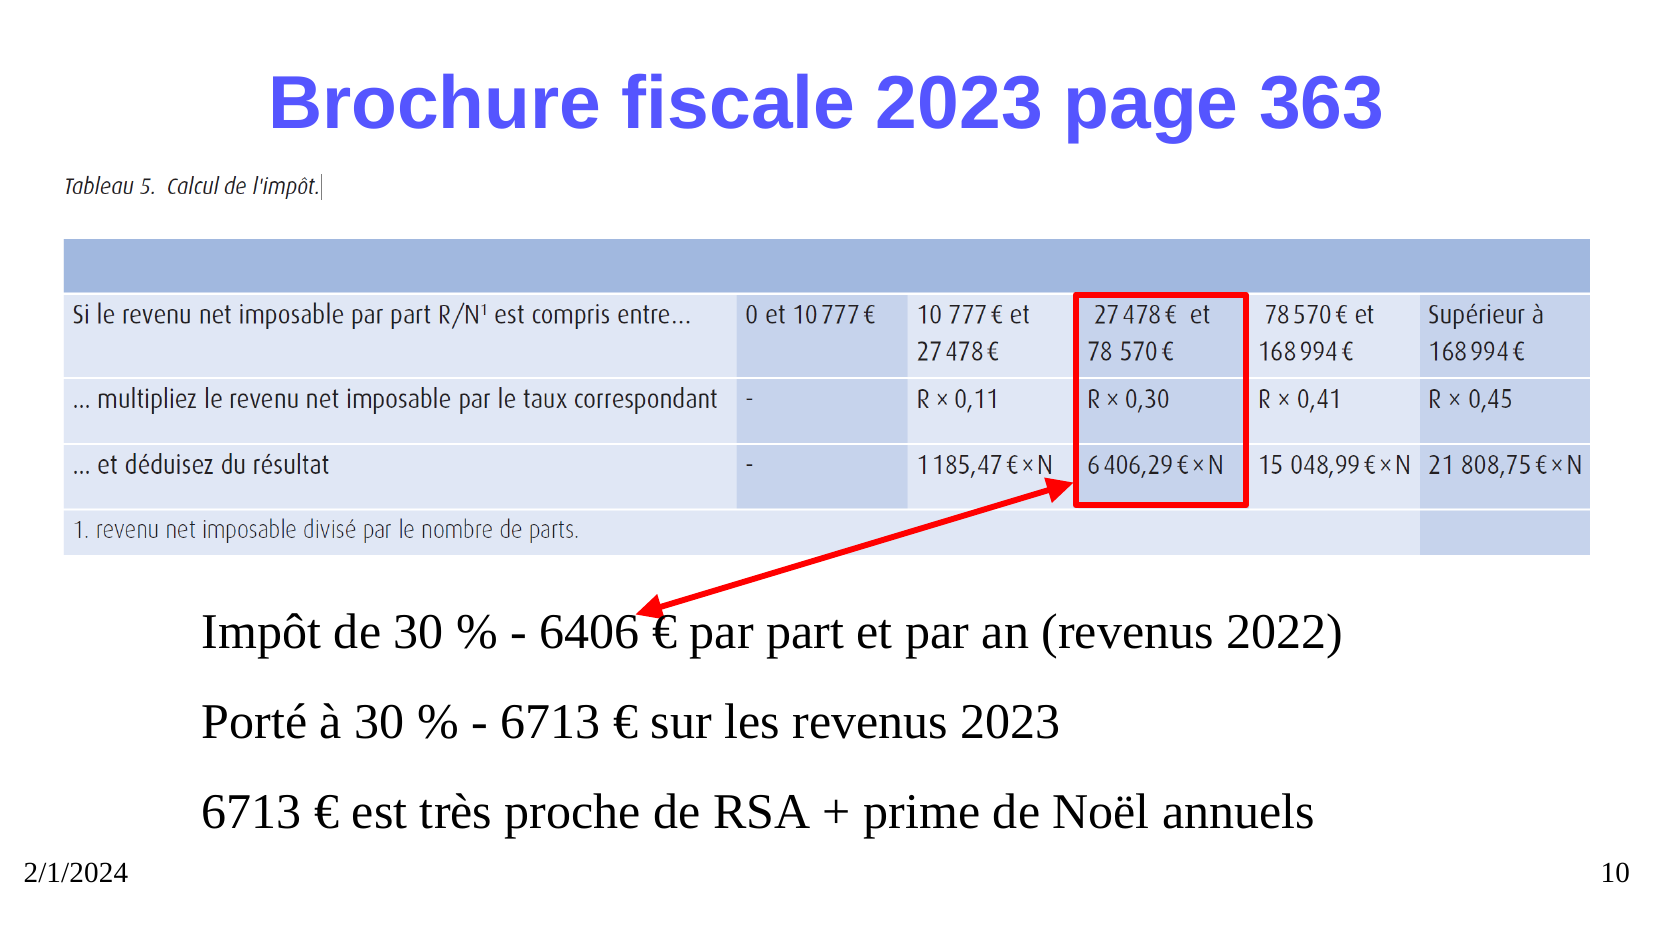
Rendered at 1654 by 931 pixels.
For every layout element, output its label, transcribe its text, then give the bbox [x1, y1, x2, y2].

text_box [1075, 294, 1246, 506]
picture [63, 173, 1590, 555]
title Brochure fiscale 2023 page 363 [82, 37, 1571, 168]
text_box Impôt de 30 % - 6406 € par part et par an (revenus 2022) Porté à 30 % - 6713 € sur les revenus 2023 6713 € est très proche de RSA + prime de Noël annuels [201, 596, 1452, 839]
